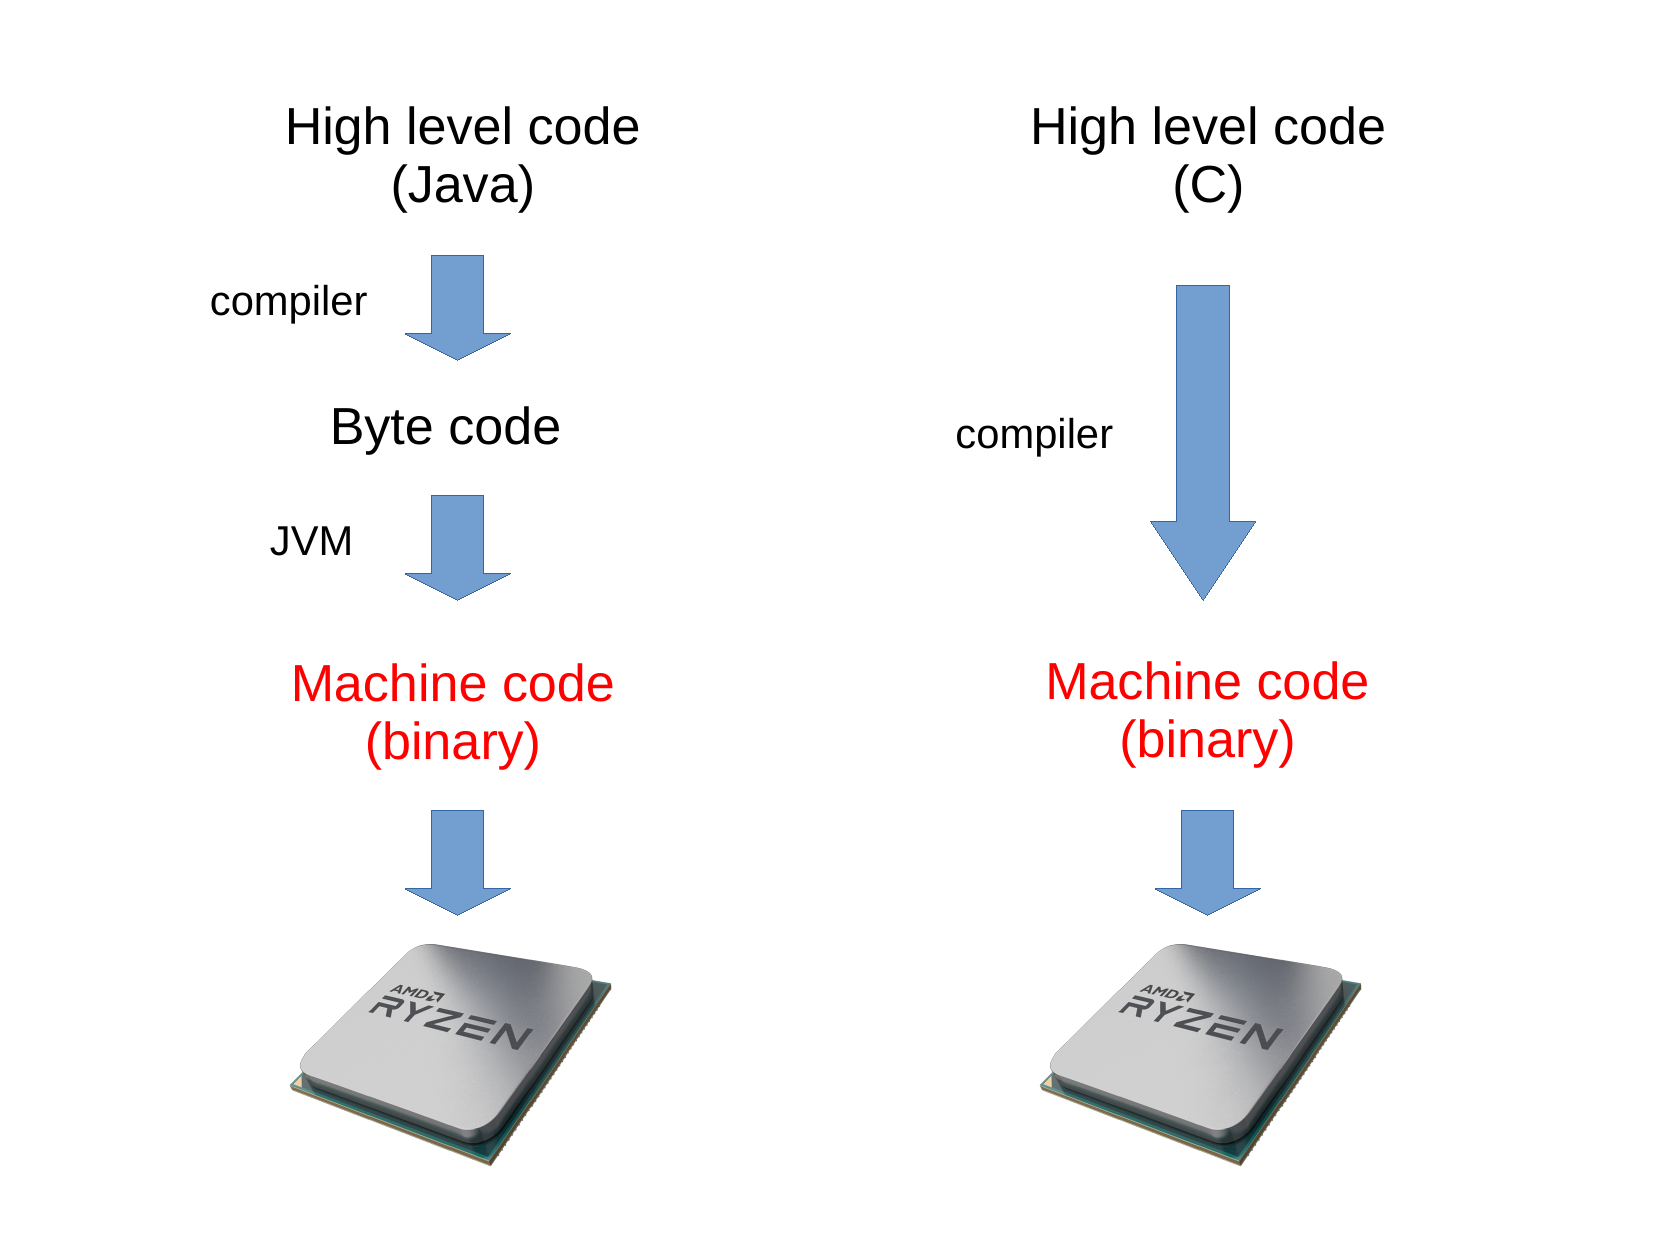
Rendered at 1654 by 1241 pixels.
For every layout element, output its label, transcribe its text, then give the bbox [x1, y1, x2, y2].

text_box [405, 255, 511, 361]
text_box JVM [255, 510, 376, 572]
text_box [405, 810, 511, 916]
text_box compiler [940, 403, 1151, 466]
text_box Byte code [315, 390, 577, 463]
picture [208, 940, 691, 1171]
text_box compiler [195, 270, 406, 332]
text_box [1155, 810, 1261, 916]
text_box Machine code (binary) [276, 647, 631, 778]
text_box High level code (C) [1015, 90, 1402, 221]
text_box Machine code (binary) [1030, 645, 1385, 776]
text_box High level code (Java) [270, 90, 656, 221]
text_box [1150, 285, 1256, 601]
picture [958, 940, 1441, 1171]
text_box [405, 495, 511, 601]
